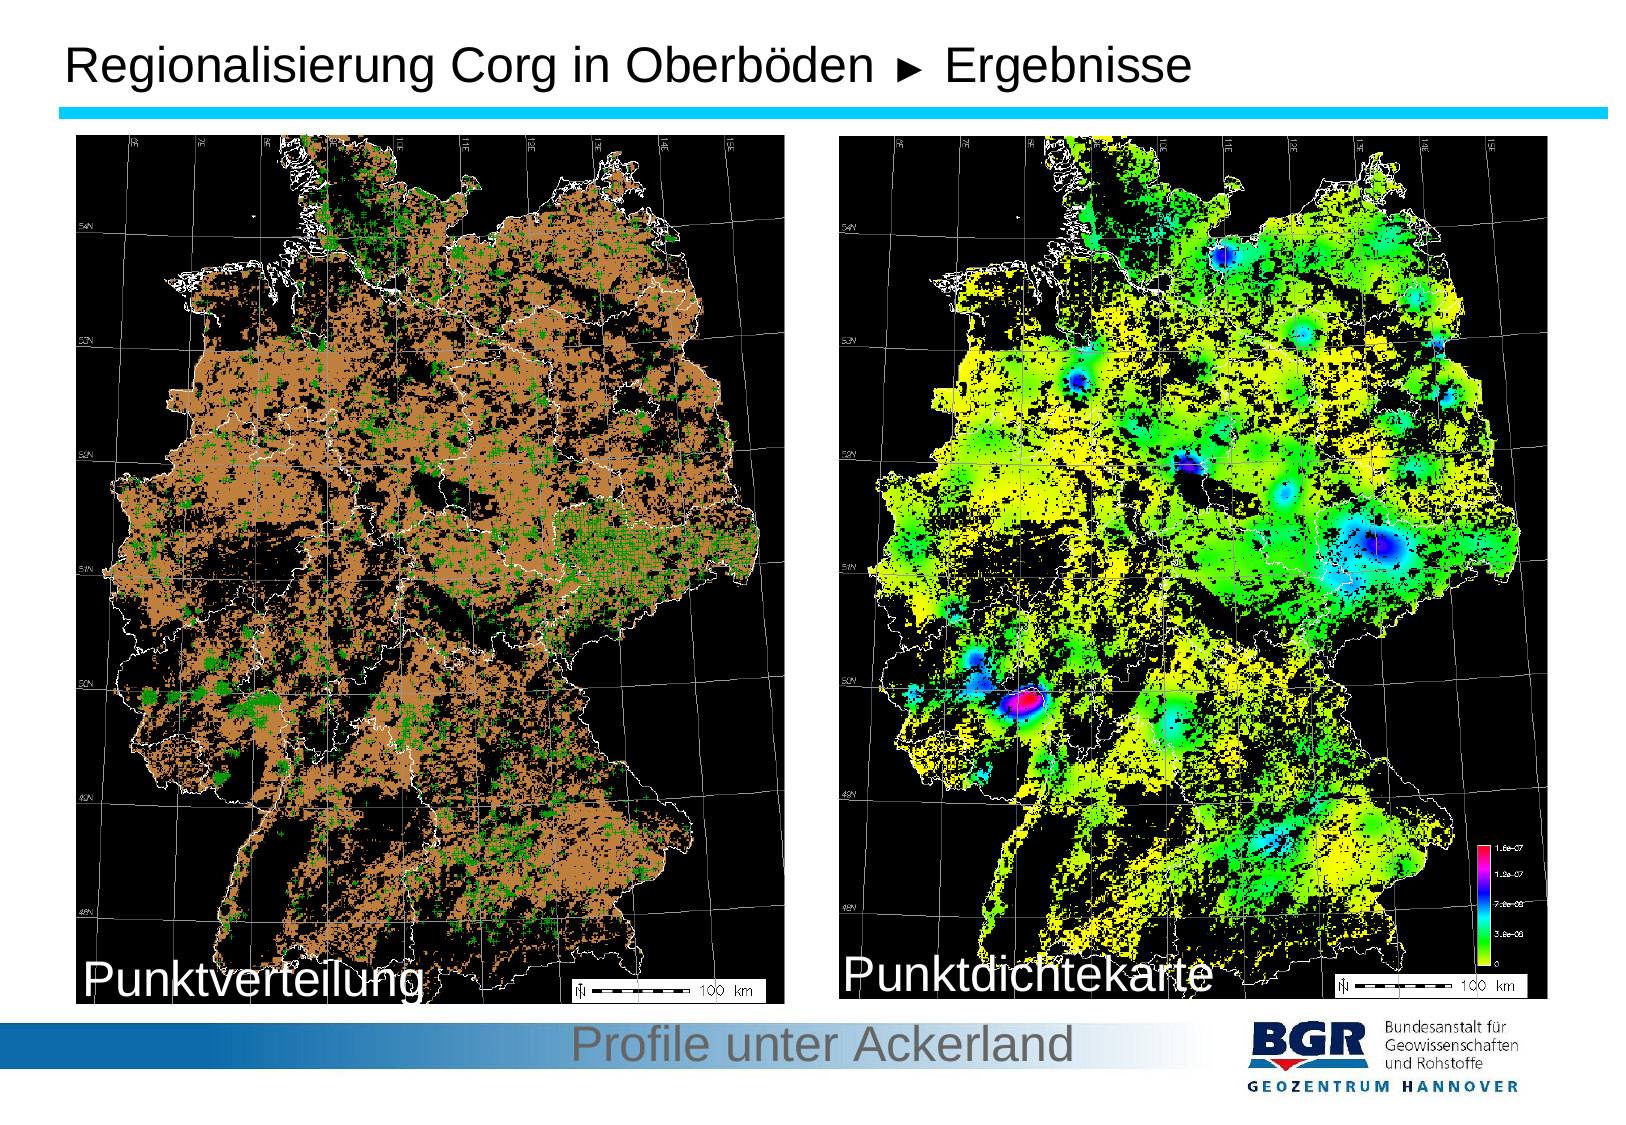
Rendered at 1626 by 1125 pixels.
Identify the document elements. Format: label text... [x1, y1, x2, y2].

picture [838, 135, 1548, 1000]
picture [75, 134, 785, 1005]
text_box Regionalisierung Corg in Oberböden ► Ergebnisse [50, 24, 1223, 100]
text_box Punktdichtekarte [828, 903, 1245, 1009]
text_box Profile unter Ackerland [555, 974, 1091, 1080]
text_box Punktverteilung [67, 909, 442, 1015]
picture [0, 1016, 1590, 1100]
